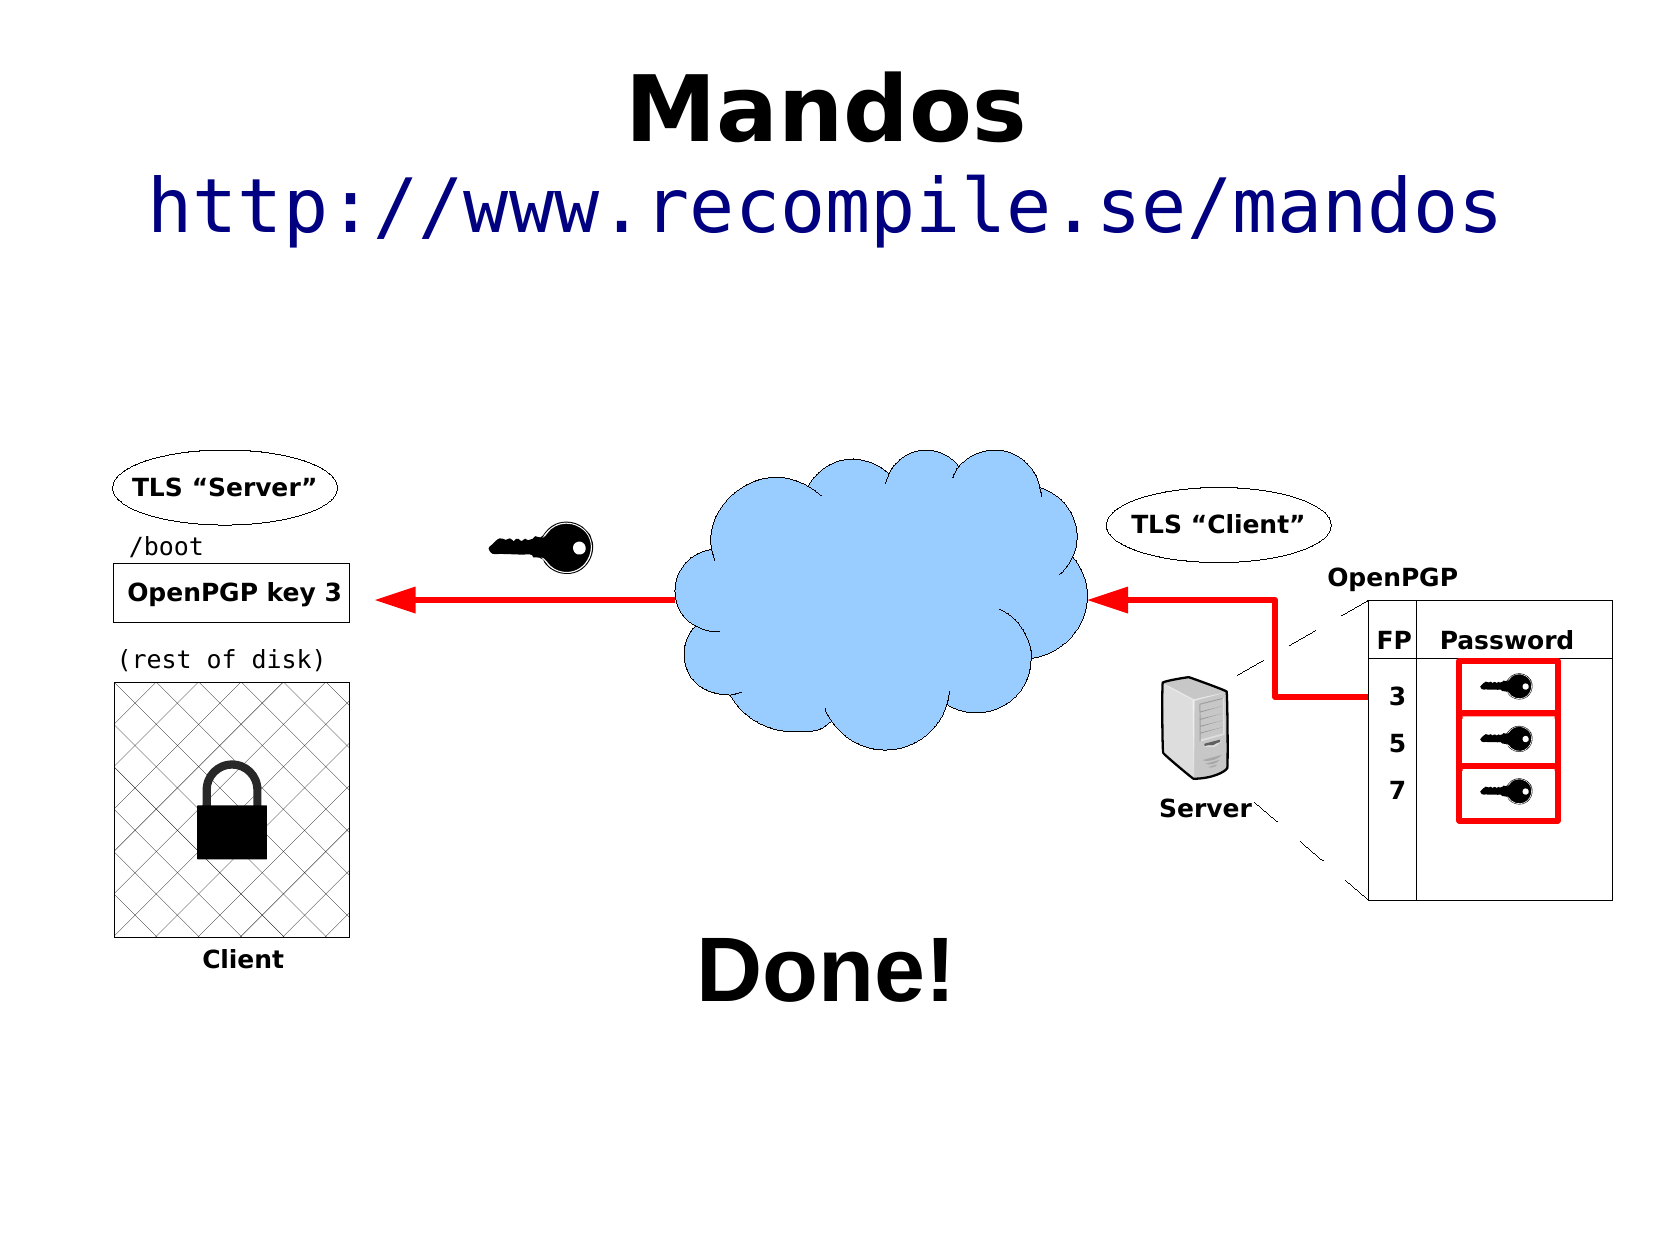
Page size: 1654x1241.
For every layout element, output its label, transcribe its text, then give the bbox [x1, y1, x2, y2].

text_box TLS “Server” [112, 450, 338, 526]
text_box FP [1361, 618, 1425, 663]
picture [170, 748, 294, 872]
text_box [674, 450, 1088, 751]
text_box 5 [1374, 721, 1439, 766]
text_box [294, 563, 350, 570]
picture [1142, 657, 1247, 806]
text_box /boot [114, 525, 294, 570]
picture [1462, 716, 1555, 763]
text_box 3 [1374, 675, 1439, 720]
text_box OpenPGP [1312, 555, 1501, 601]
picture [1462, 768, 1555, 818]
title Mandos http://www.recompile.se/mandos [82, 49, 1571, 257]
text_box Password [1425, 618, 1605, 663]
picture [453, 502, 638, 597]
text_box (rest of disk) [101, 637, 376, 696]
text_box Server [1144, 786, 1360, 831]
text_box [113, 615, 350, 623]
text_box OpenPGP key 3 [112, 570, 376, 615]
text_box Client [187, 937, 300, 982]
text_box Done! [681, 911, 972, 1029]
text_box TLS “Client” [1106, 487, 1332, 563]
picture [1462, 663, 1555, 710]
text_box [1369, 600, 1613, 901]
text_box 7 [1374, 768, 1439, 813]
text_box [114, 696, 350, 938]
